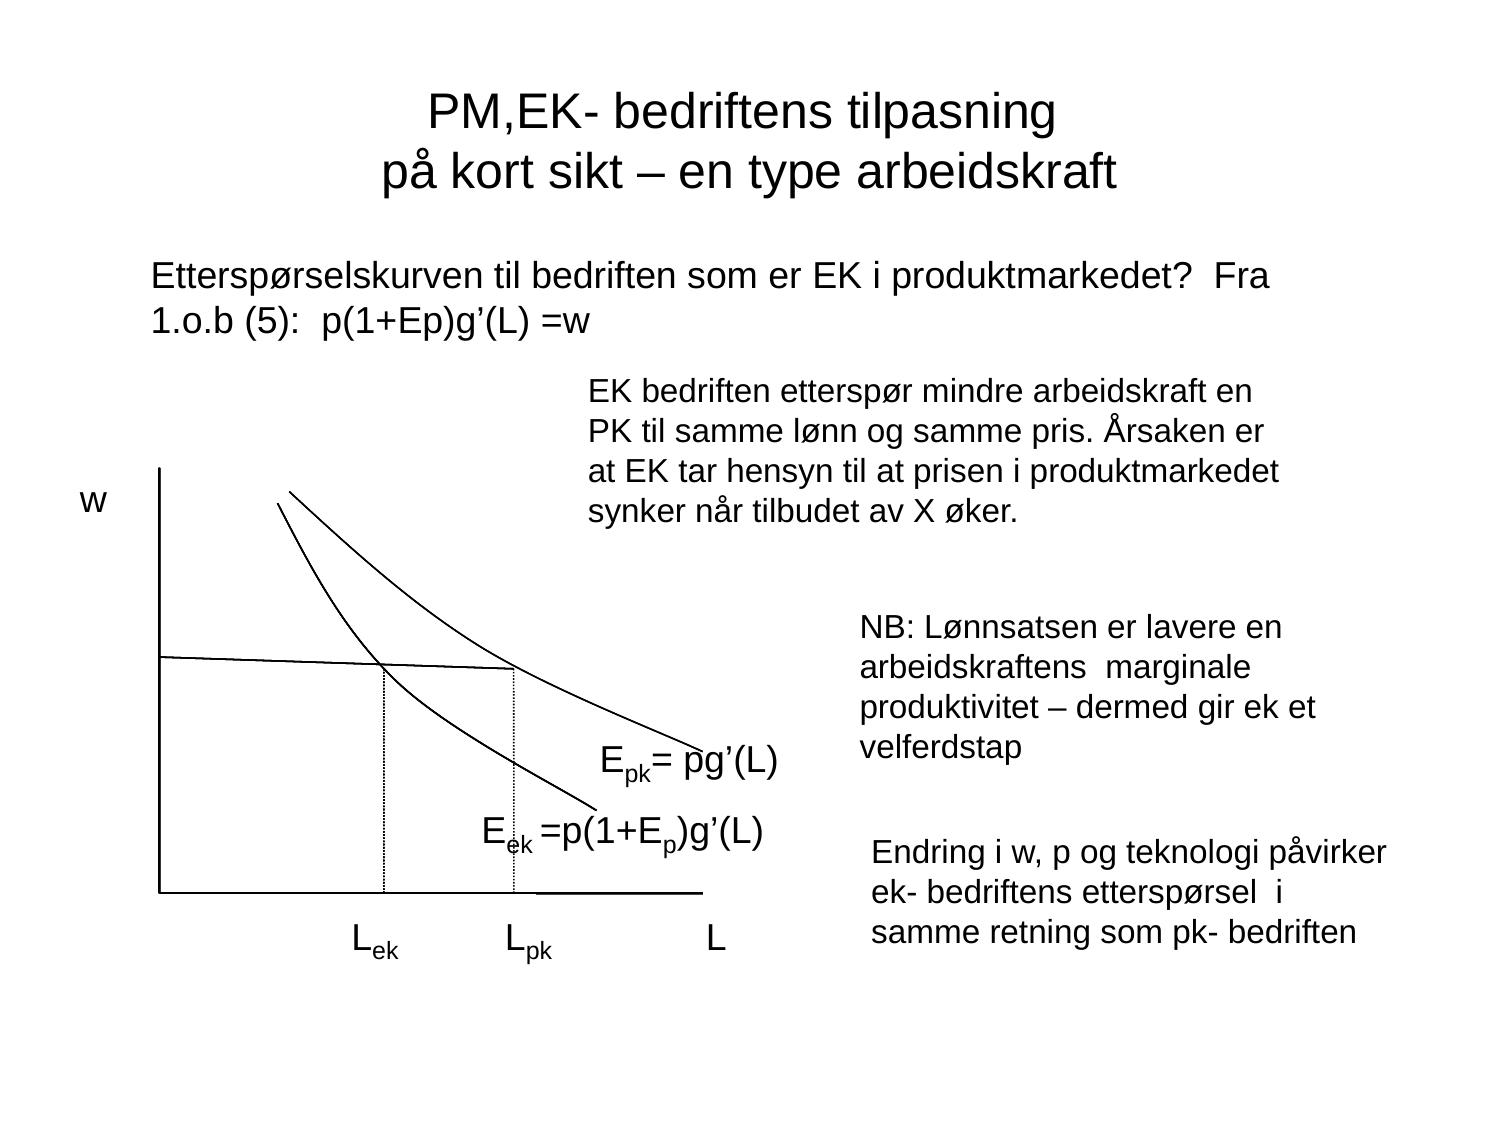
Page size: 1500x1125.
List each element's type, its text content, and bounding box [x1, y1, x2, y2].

text_box NB: Lønnsatsen er lavere en arbeidskraftens marginale produktivitet – dermed gir ek et velferdstap [844, 597, 1412, 774]
title PM,EK- bedriftens tilpasning på kort sikt – en type arbeidskraft [75, 45, 1426, 233]
text_box Etterspørselskurven til bedriften som er EK i produktmarkedet? Fra 1.o.b (5): p(1+Ep)g’(L) =w [135, 243, 1377, 349]
text_box w [64, 467, 136, 529]
text_box EK bedriften etterspør mindre arbeidskraft en PK til samme lønn og samme pris. Årsaken er at EK tar hensyn til at prisen i produktmarkedet synker når tilbudet av X øker. [572, 361, 1306, 598]
text_box L [690, 904, 751, 966]
text_box [88, 231, 1341, 292]
text_box Eek =p(1+Ep)g’(L) [466, 798, 869, 859]
text_box Lek [336, 904, 443, 966]
text_box Lpk [490, 904, 597, 966]
text_box Epk= pg’(L) [584, 727, 822, 789]
text_box Endring i w, p og teknologi påvirker ek- bedriftens etterspørsel i samme retning som pk- bedriften [856, 822, 1412, 958]
